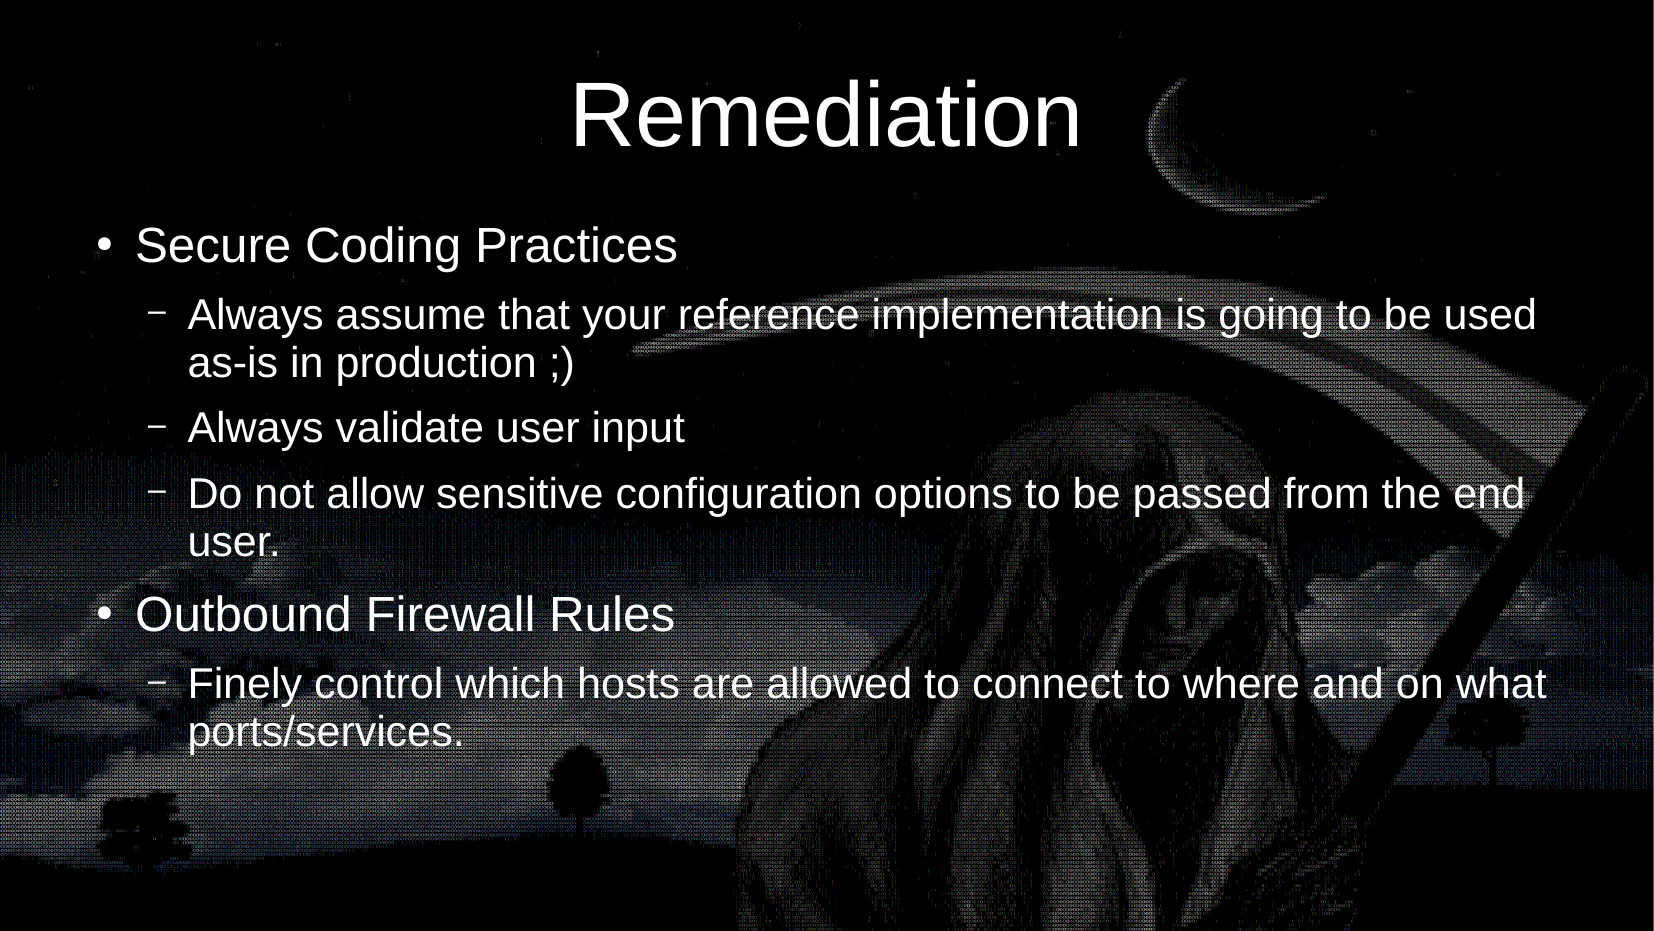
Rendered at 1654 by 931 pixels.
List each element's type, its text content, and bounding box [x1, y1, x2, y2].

picture [0, 0, 1654, 931]
list Secure Coding Practices Always assume that your reference implementation is going to be used as-is in production ;) Always validate user input Do not allow sensitive configuration options to be passed from the end user. Outbound Firewall Rules Finely control which hosts are allowed to connect to where and on what ports/services. [82, 217, 1571, 758]
title Remediation [82, 37, 1571, 193]
